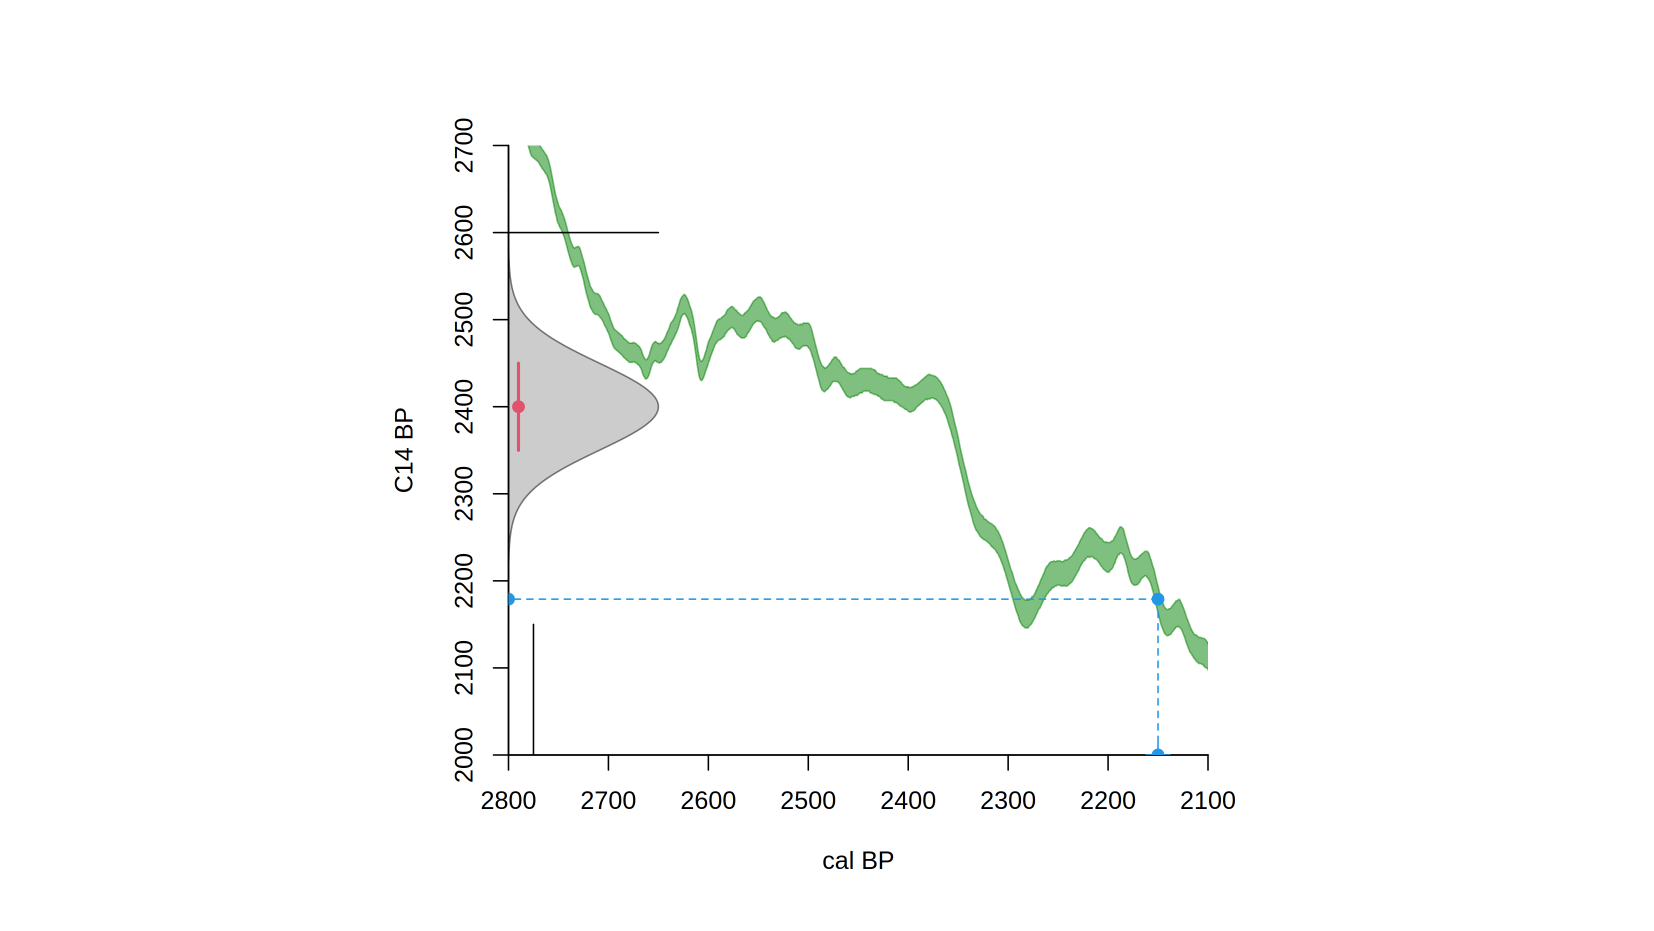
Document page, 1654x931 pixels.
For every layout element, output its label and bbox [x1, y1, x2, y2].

picture [385, 22, 1271, 908]
